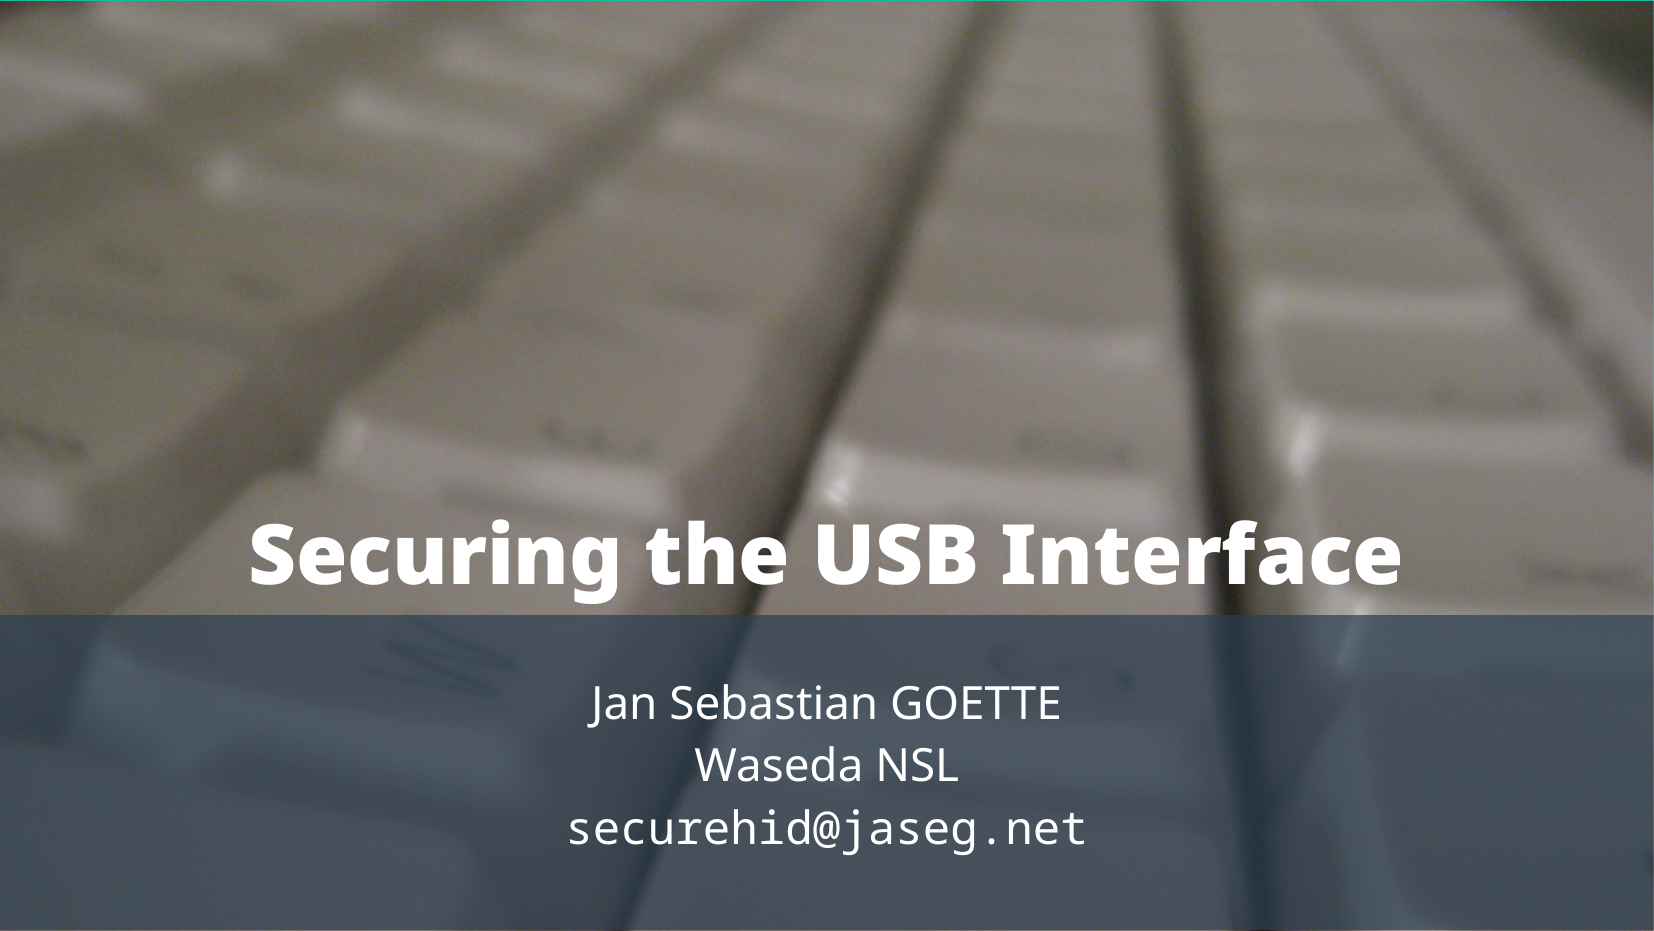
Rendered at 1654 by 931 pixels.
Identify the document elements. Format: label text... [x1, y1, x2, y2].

text_box [0, 615, 1654, 931]
title Securing the USB Interface [59, 445, 1595, 603]
picture [0, 1, 1654, 615]
subtitle Jan Sebastian GOETTE Waseda NSL securehid@jaseg.net [59, 642, 1595, 886]
